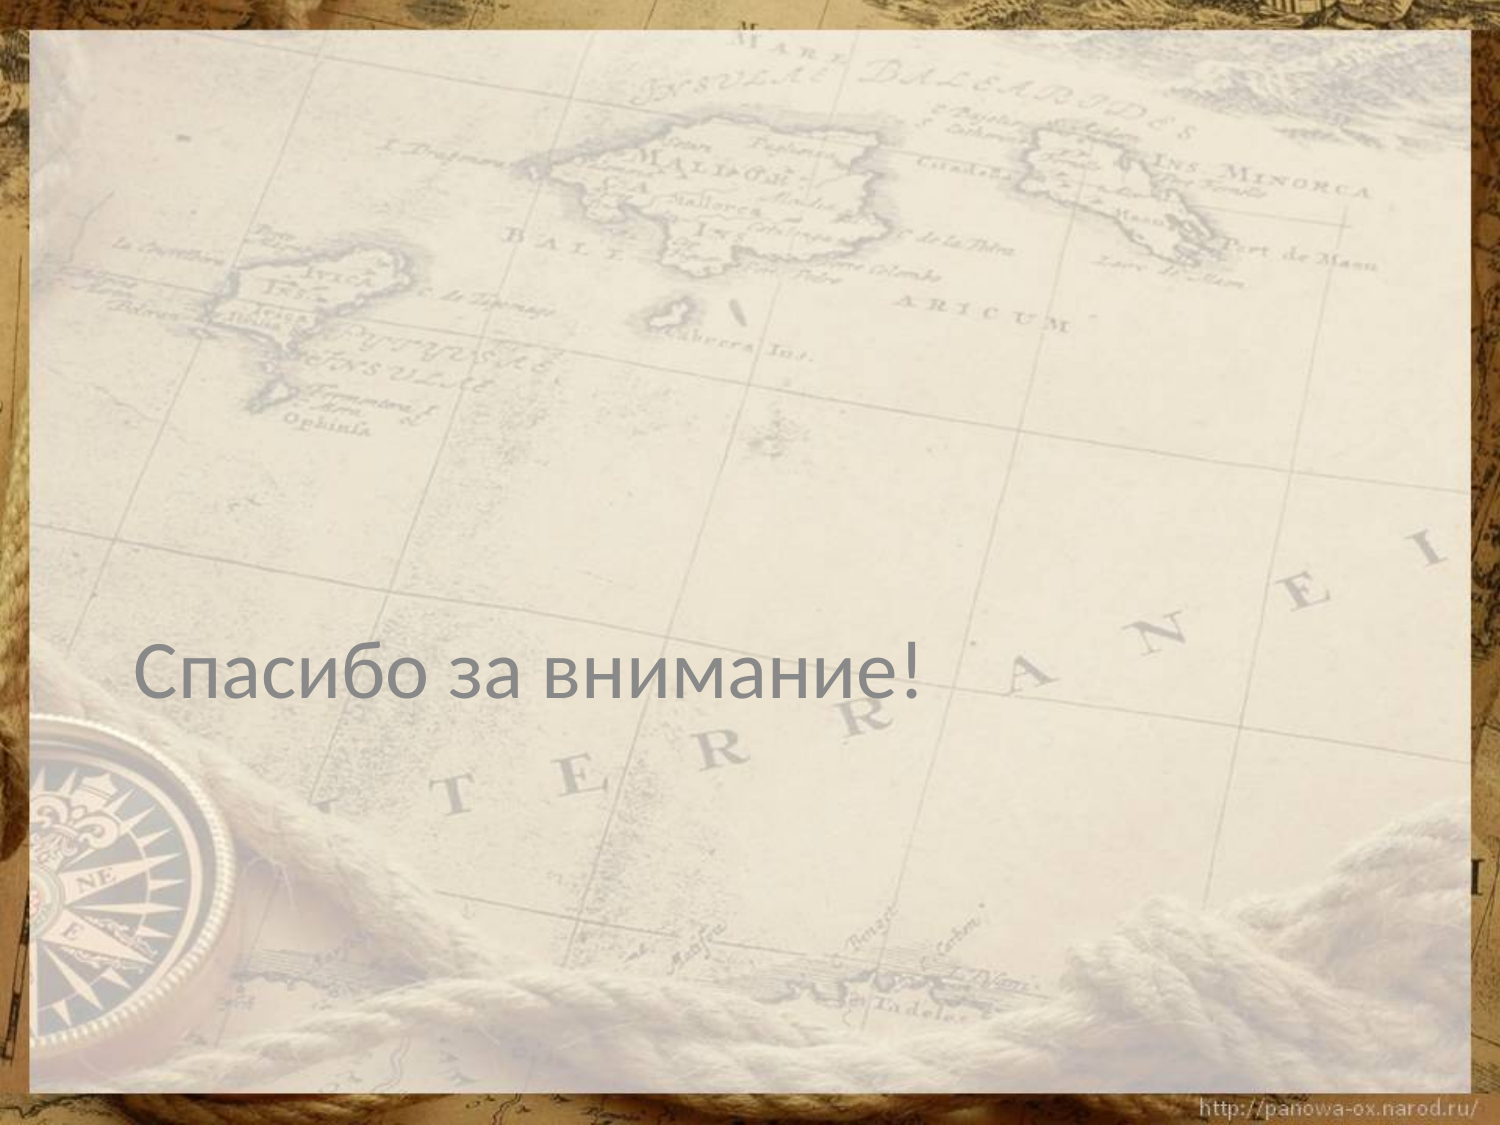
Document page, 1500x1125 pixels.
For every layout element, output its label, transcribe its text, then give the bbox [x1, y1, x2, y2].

list Спасибо за внимание! [194, 219, 1352, 467]
